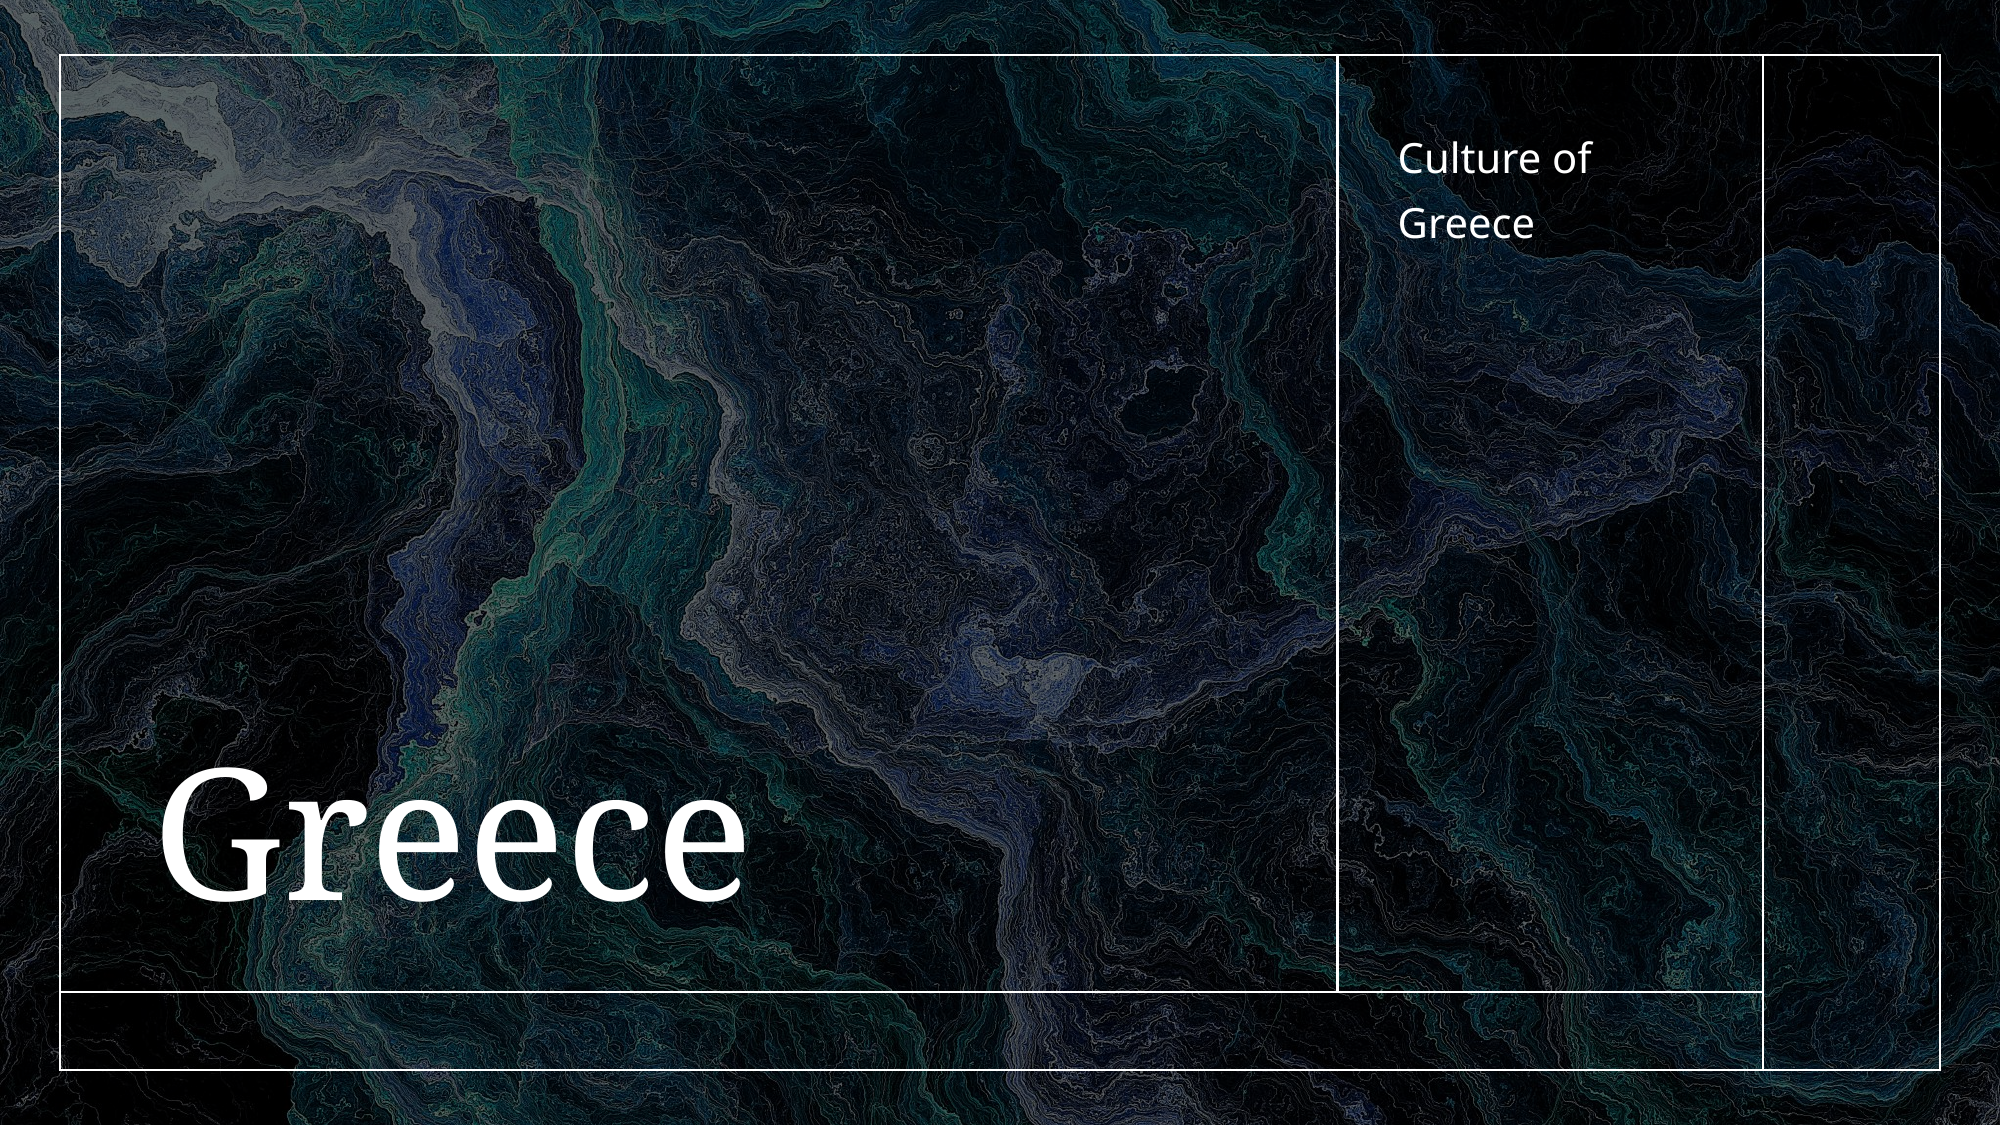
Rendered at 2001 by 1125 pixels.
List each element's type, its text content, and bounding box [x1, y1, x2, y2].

subtitle Culture of Greece [1382, 108, 1722, 948]
picture [0, 0, 2000, 1125]
title Greece [138, 108, 1278, 948]
